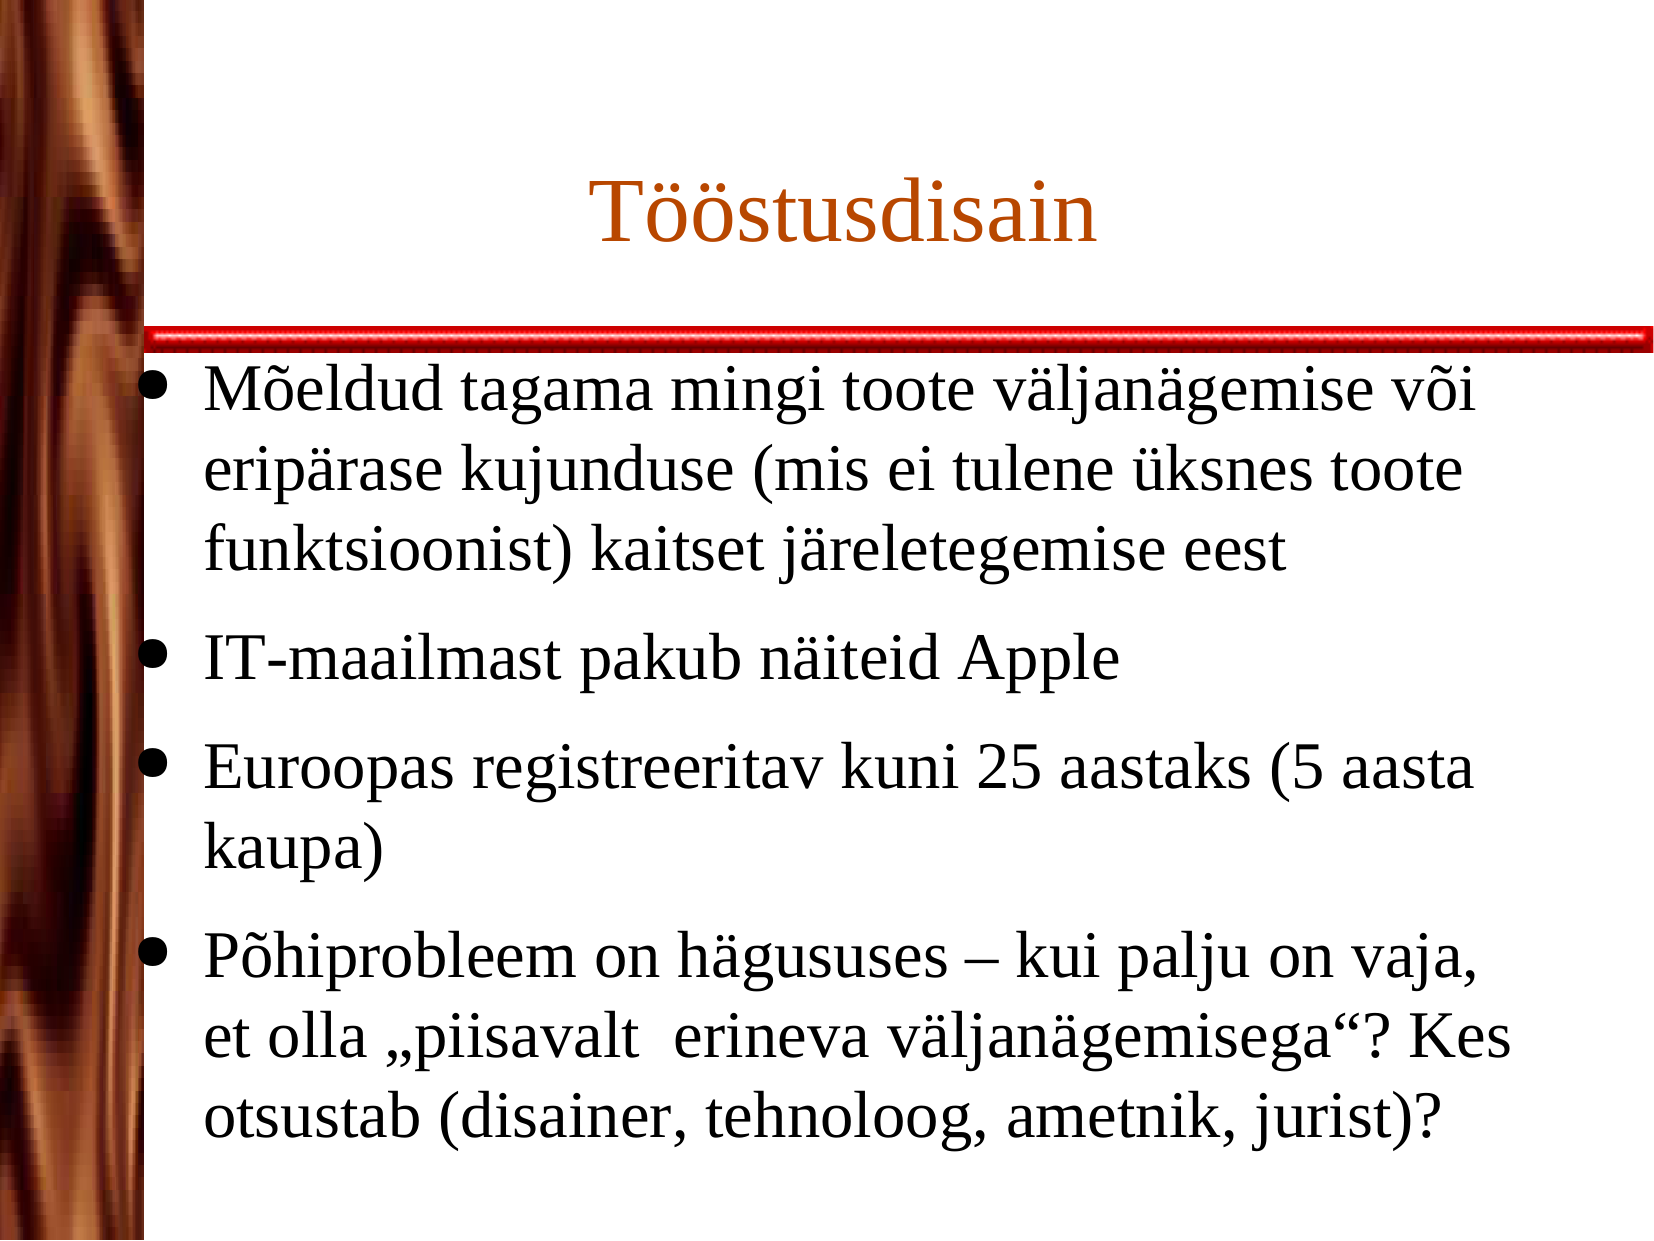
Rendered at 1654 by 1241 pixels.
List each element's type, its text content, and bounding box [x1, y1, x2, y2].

title Tööstusdisain [121, 100, 1533, 312]
list Mõeldud tagama mingi toote väljanägemise või eripärase kujunduse (mis ei tulene üksnes toote funktsioonist) kaitset järeletegemise eest IT-maailmast pakub näiteid Apple Euroopas registreeritav kuni 25 aastaks (5 aasta kaupa) Põhiprobleem on hägususes – kui palju on vaja, et olla „piisavalt erineva väljanägemisega“? Kes otsustab (disainer, tehnoloog, ametnik, jurist)? [121, 344, 1533, 1164]
picture [0, 0, 1654, 1240]
